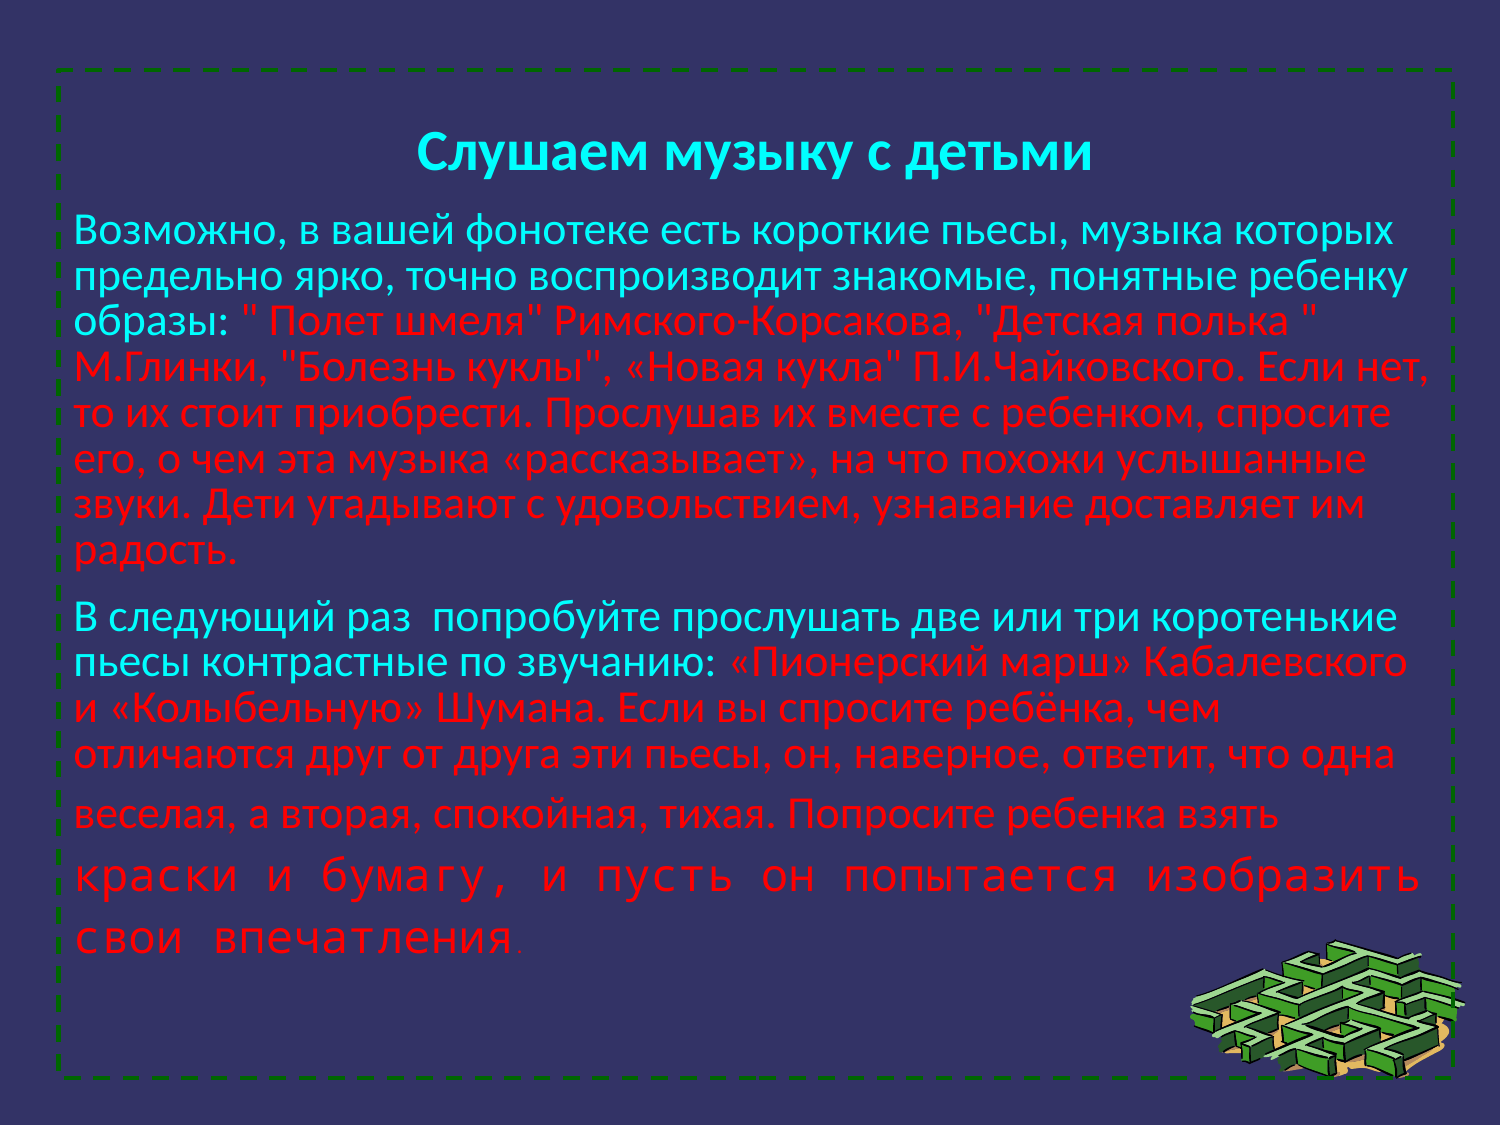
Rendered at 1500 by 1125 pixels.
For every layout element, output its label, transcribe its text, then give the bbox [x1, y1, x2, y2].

text_box [575, 89, 1500, 854]
text_box [26, 297, 1377, 1116]
text_box Слушаем музыку с детьми Возможно, в вашей фонотеке есть короткие пьесы, музыка которых предельно ярко, точно воспроизводит знакомые, понятные ребенку образы: " Полет шмеля" Римского-Корсакова, "Детская полька " М.Глинки, "Болезнь куклы", «Новая кукла" П.И.Чайковского. Если нет, то их стоит приобрести. Прослушав их вместе с ребенком, спросите его, о чем эта музыка «рассказывает», на что похожи услышанные звуки. Дети угадывают с удовольствием, узнавание доставляет им радость. В следующий раз попробуйте прослушать две или три коротенькие пьесы контрастные по звучанию: «Пионерский марш» Кабалевского и «Колыбельную» Шумана. Если вы спросите ребёнка, чем отличаются друг от друга эти пьесы, он, наверное, ответит, что одна веселая, а вторая, спокойная, тихая. Попросите ребенка взять краски и бумагу, и пусть он попытается изобразить свои впечатления. [58, 119, 1454, 1079]
